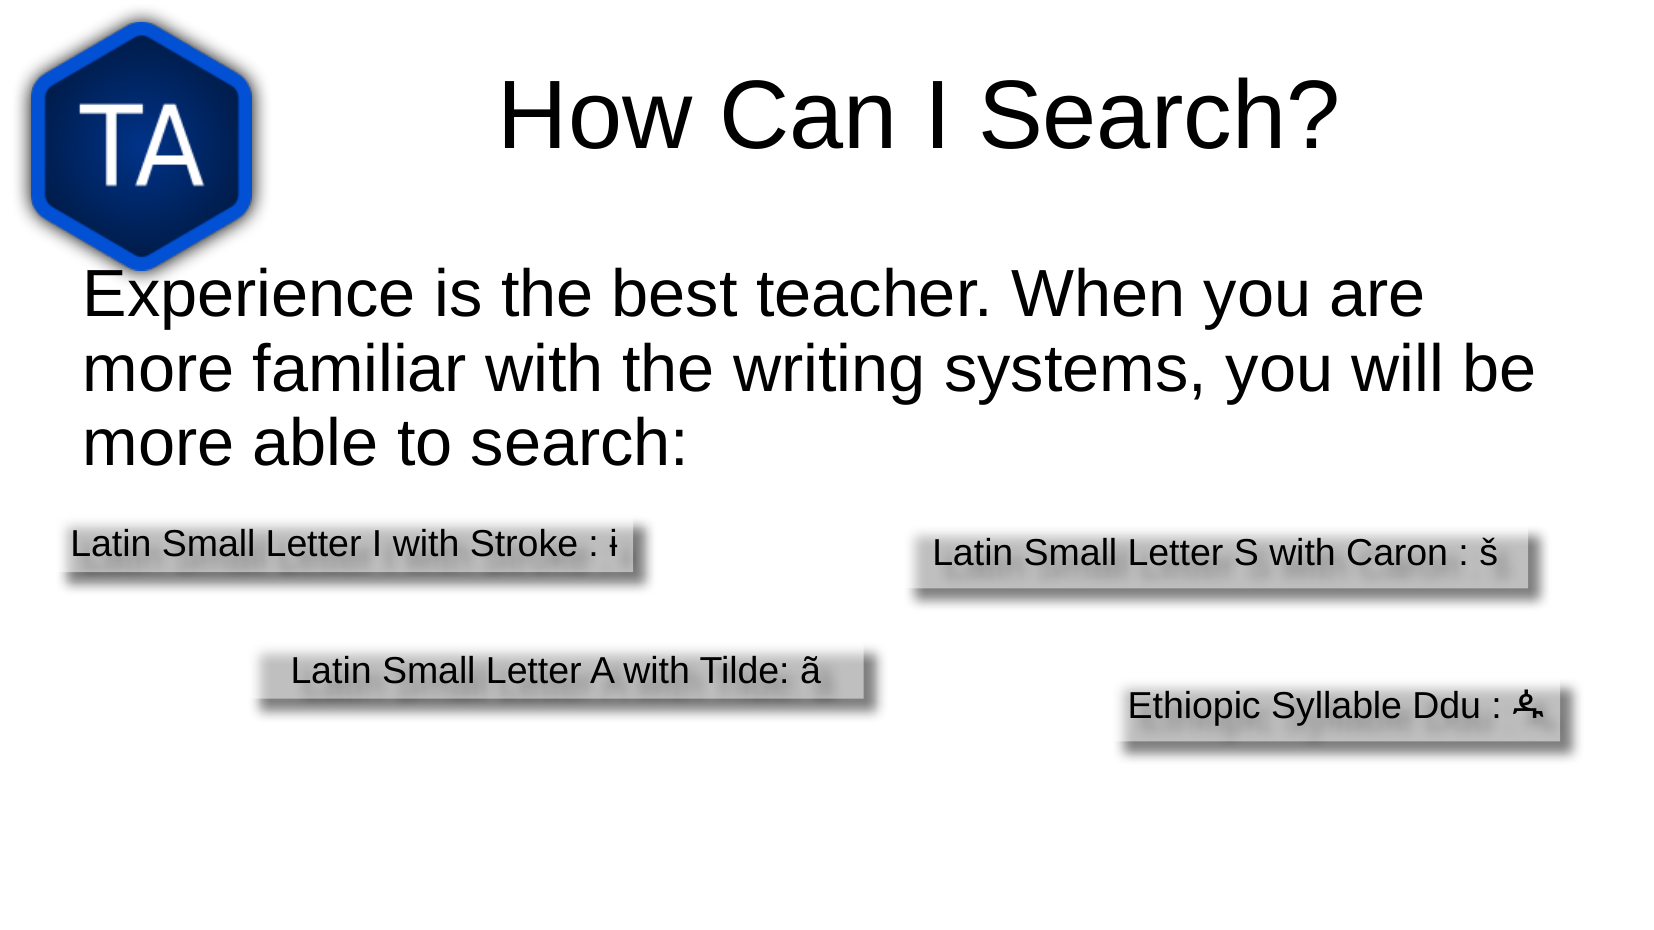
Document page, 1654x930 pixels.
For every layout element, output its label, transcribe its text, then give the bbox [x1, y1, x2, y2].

text_box Latin Small Letter S with Caron : š [902, 523, 1529, 589]
text_box Latin Small Letter A with Tilde: ã [248, 641, 864, 699]
text_box Latin Small Letter I with Stroke : ɨ [55, 515, 634, 573]
text_box Ethiopic Syllable Ddu : ዹ [1111, 676, 1561, 742]
picture [31, 22, 252, 271]
list Experience is the best teacher. When you are more familiar with the writing systems, you will be more able to search: [82, 255, 1571, 757]
title How Can I Search? [268, 37, 1571, 193]
